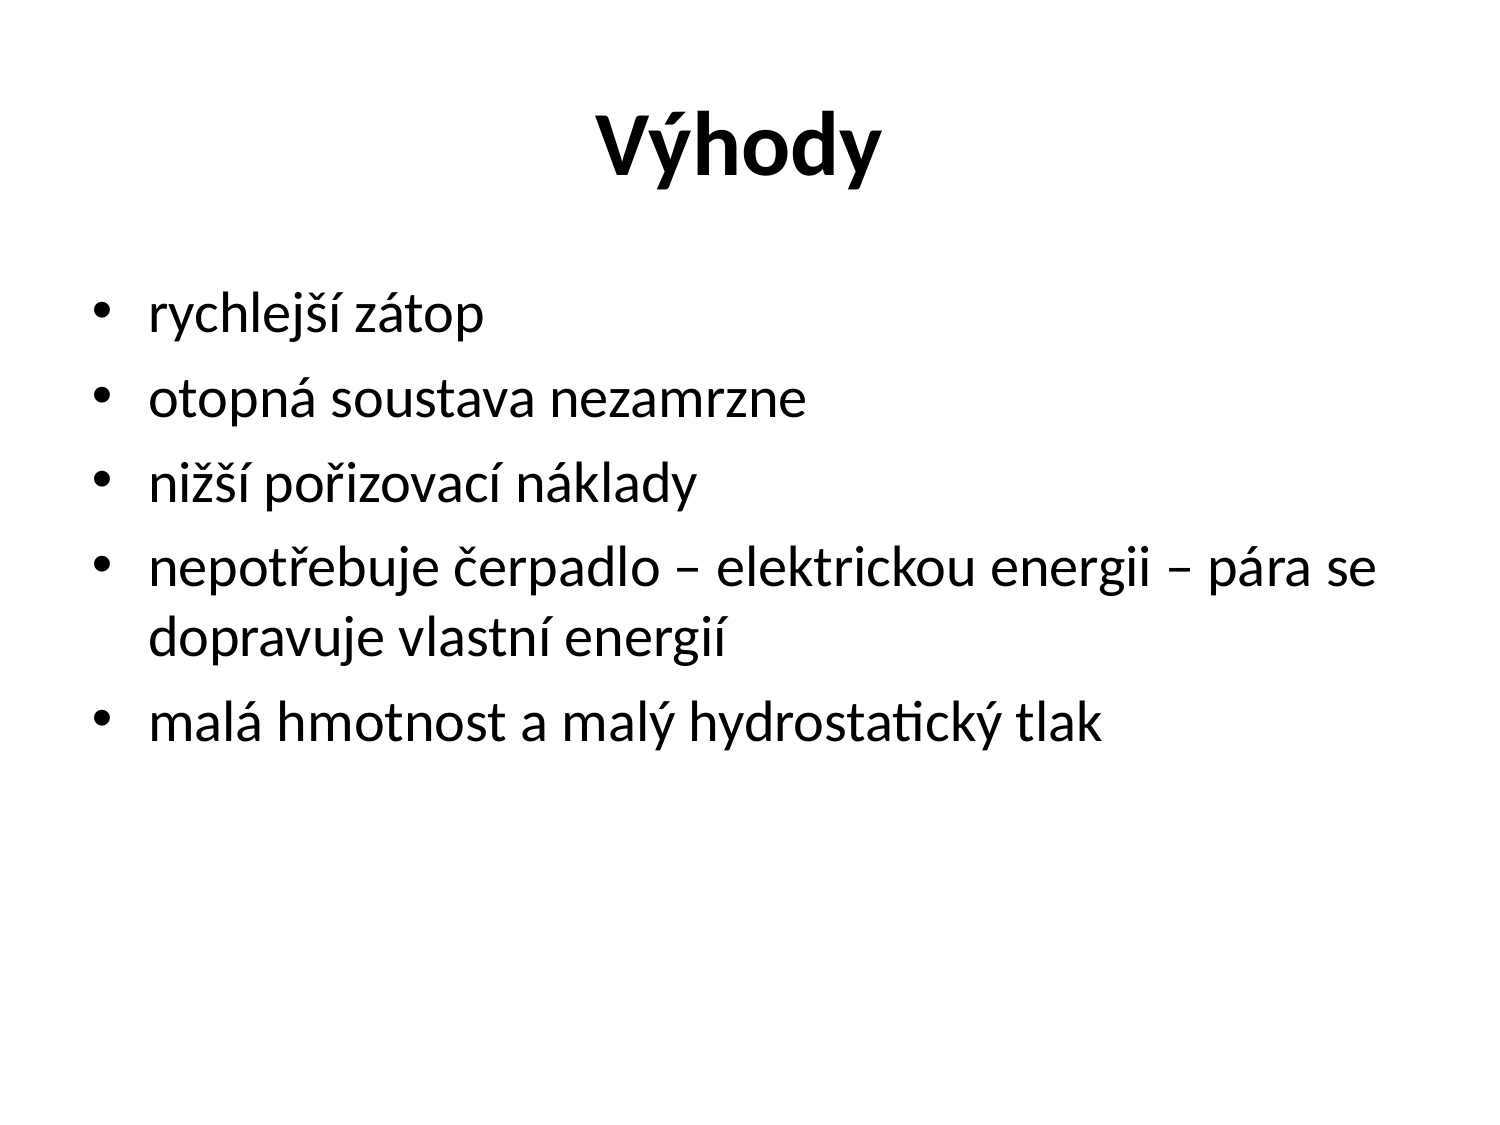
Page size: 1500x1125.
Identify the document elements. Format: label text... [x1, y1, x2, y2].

title Výhody [75, 45, 1426, 233]
list rychlejší zátop otopná soustava nezamrzne nižší pořizovací náklady nepotřebuje čerpadlo – elektrickou energii – pára se dopravuje vlastní energií malá hmotnost a malý hydrostatický tlak [76, 267, 1427, 1010]
